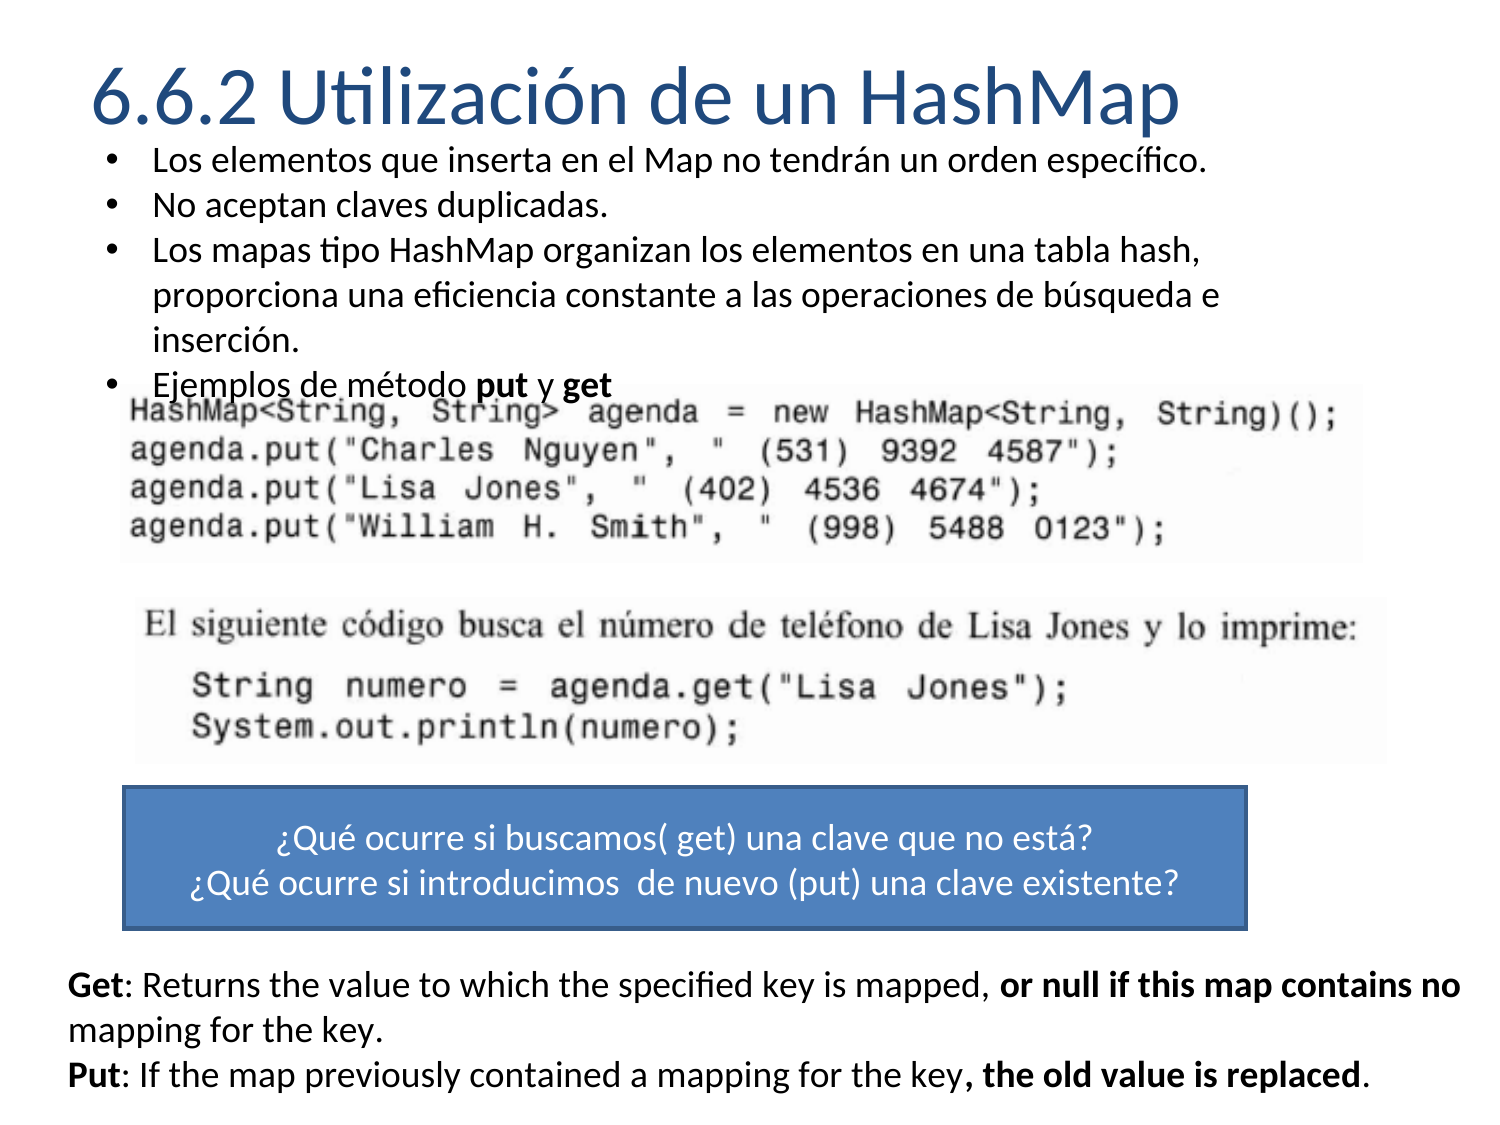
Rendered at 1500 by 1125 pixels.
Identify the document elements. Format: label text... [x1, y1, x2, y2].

text_box Get: Returns the value to which the specified key is mapped, or null if this map contains no mapping for the key. Put: If the map previously contained a mapping for the key, the old value is replaced. [53, 952, 1483, 1103]
picture [120, 414, 1363, 563]
text_box Los elementos que inserta en el Map no tendrán un orden específico. No aceptan claves duplicadas. Los mapas tipo HashMap organizan los elementos en una tabla hash, proporciona una eficiencia constante a las operaciones de búsqueda e inserción. Ejemplos de método put y get [90, 127, 1392, 414]
title 6.6.2 Utilización de un HashMap [75, 45, 1426, 138]
text_box ¿Qué ocurre si buscamos( get) una clave que no está? ¿Qué ocurre si introducimos de nuevo (put) una clave existente? [123, 786, 1247, 929]
picture [135, 597, 1387, 764]
